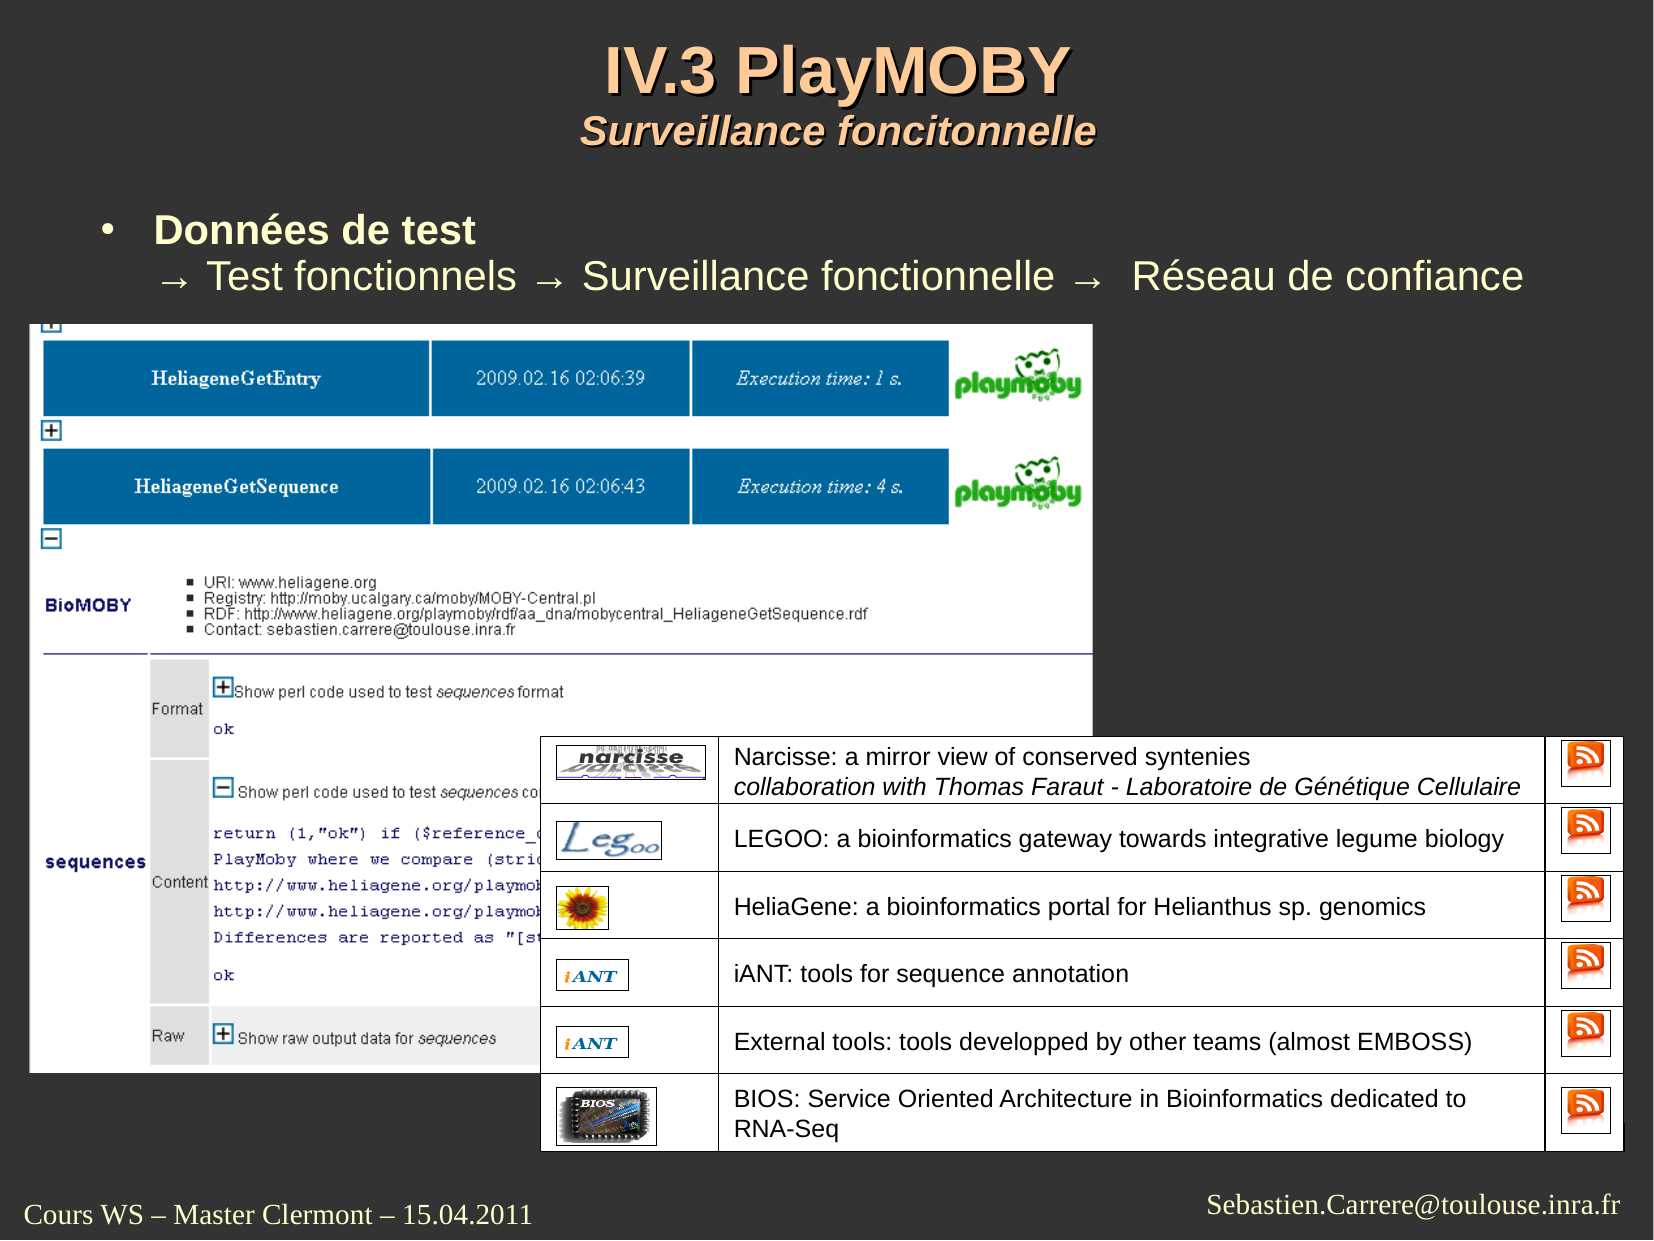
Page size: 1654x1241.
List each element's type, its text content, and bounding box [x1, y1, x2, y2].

picture [1561, 1010, 1611, 1057]
picture [1561, 942, 1611, 989]
text_box [541, 737, 719, 1151]
picture [1561, 874, 1611, 922]
text_box External tools: tools developped by other teams (almost EMBOSS) [719, 1007, 1545, 1074]
text_box LEGOO: a bioinformatics gateway towards integrative legume biology [719, 804, 1545, 872]
picture [556, 1026, 629, 1058]
picture [29, 324, 1093, 1073]
list Données de test → Test fonctionnels → Surveillance fonctionnelle → Réseau de confiance [82, 206, 1595, 325]
title IV.3 PlayMOBY Surveillance foncitonnelle [82, 30, 1595, 158]
picture [556, 959, 629, 991]
text_box HeliaGene: a bioinformatics portal for Helianthus sp. genomics [719, 872, 1545, 939]
text_box Narcisse: a mirror view of conserved syntenies collaboration with Thomas Faraut - Laboratoire de Génétique Cellulaire [719, 737, 1545, 804]
text_box BIOS: Service Oriented Architecture in Bioinformatics dedicated to RNA-Seq [719, 1074, 1545, 1151]
picture [1561, 739, 1611, 787]
text_box [1545, 737, 1624, 1151]
picture [1561, 807, 1611, 854]
picture [556, 745, 706, 780]
text_box iANT: tools for sequence annotation [719, 939, 1545, 1007]
picture [1561, 1087, 1611, 1134]
picture [556, 1087, 657, 1146]
picture [556, 820, 662, 860]
picture [556, 886, 609, 930]
